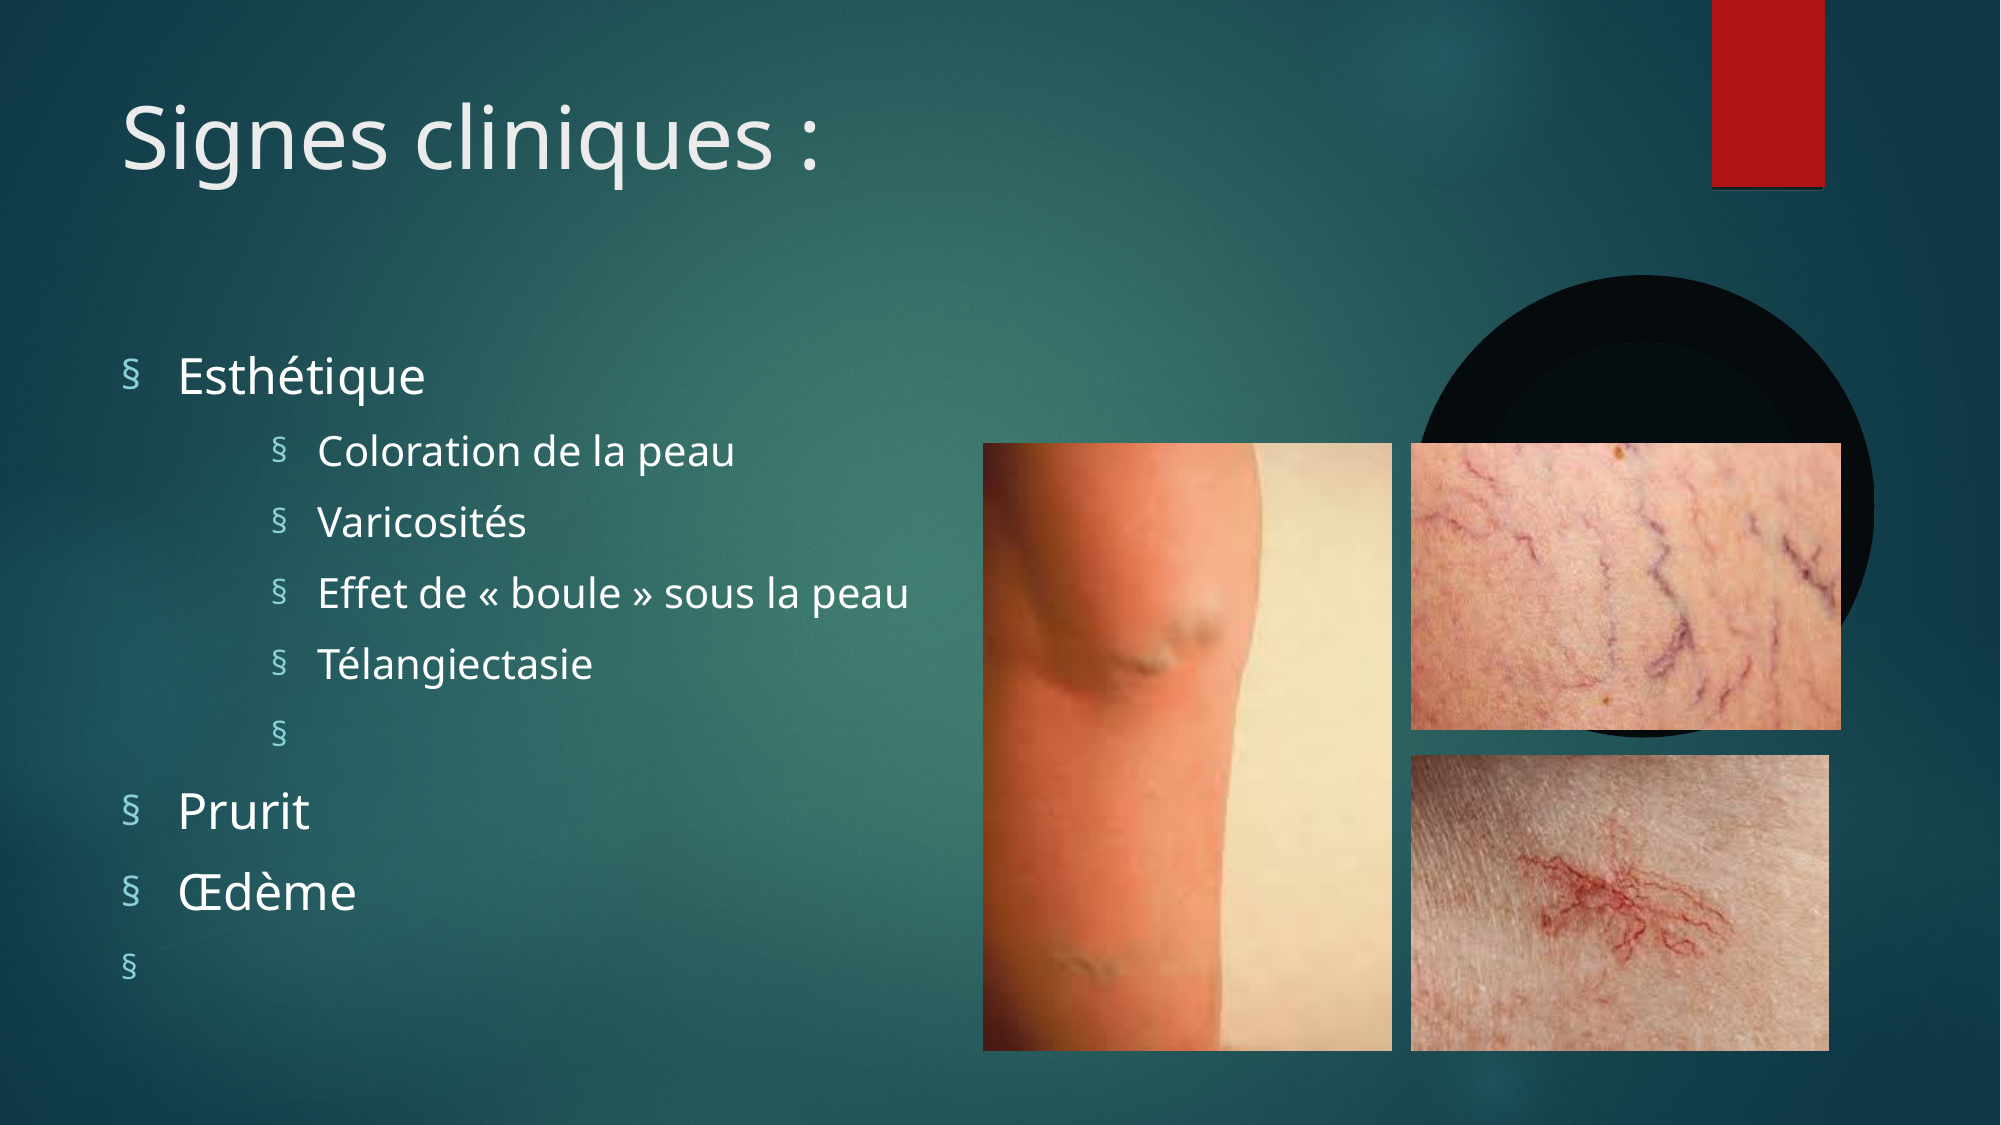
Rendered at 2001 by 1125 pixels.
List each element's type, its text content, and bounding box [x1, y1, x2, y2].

title Signes cliniques : [106, 74, 1649, 204]
picture [1411, 755, 1829, 1051]
picture [983, 443, 1392, 1051]
list Esthétique Coloration de la peau Varicosités Effet de « boule » sous la peau Télangiectasie Prurit Œdème [105, 336, 1649, 1026]
picture [1411, 443, 1841, 730]
